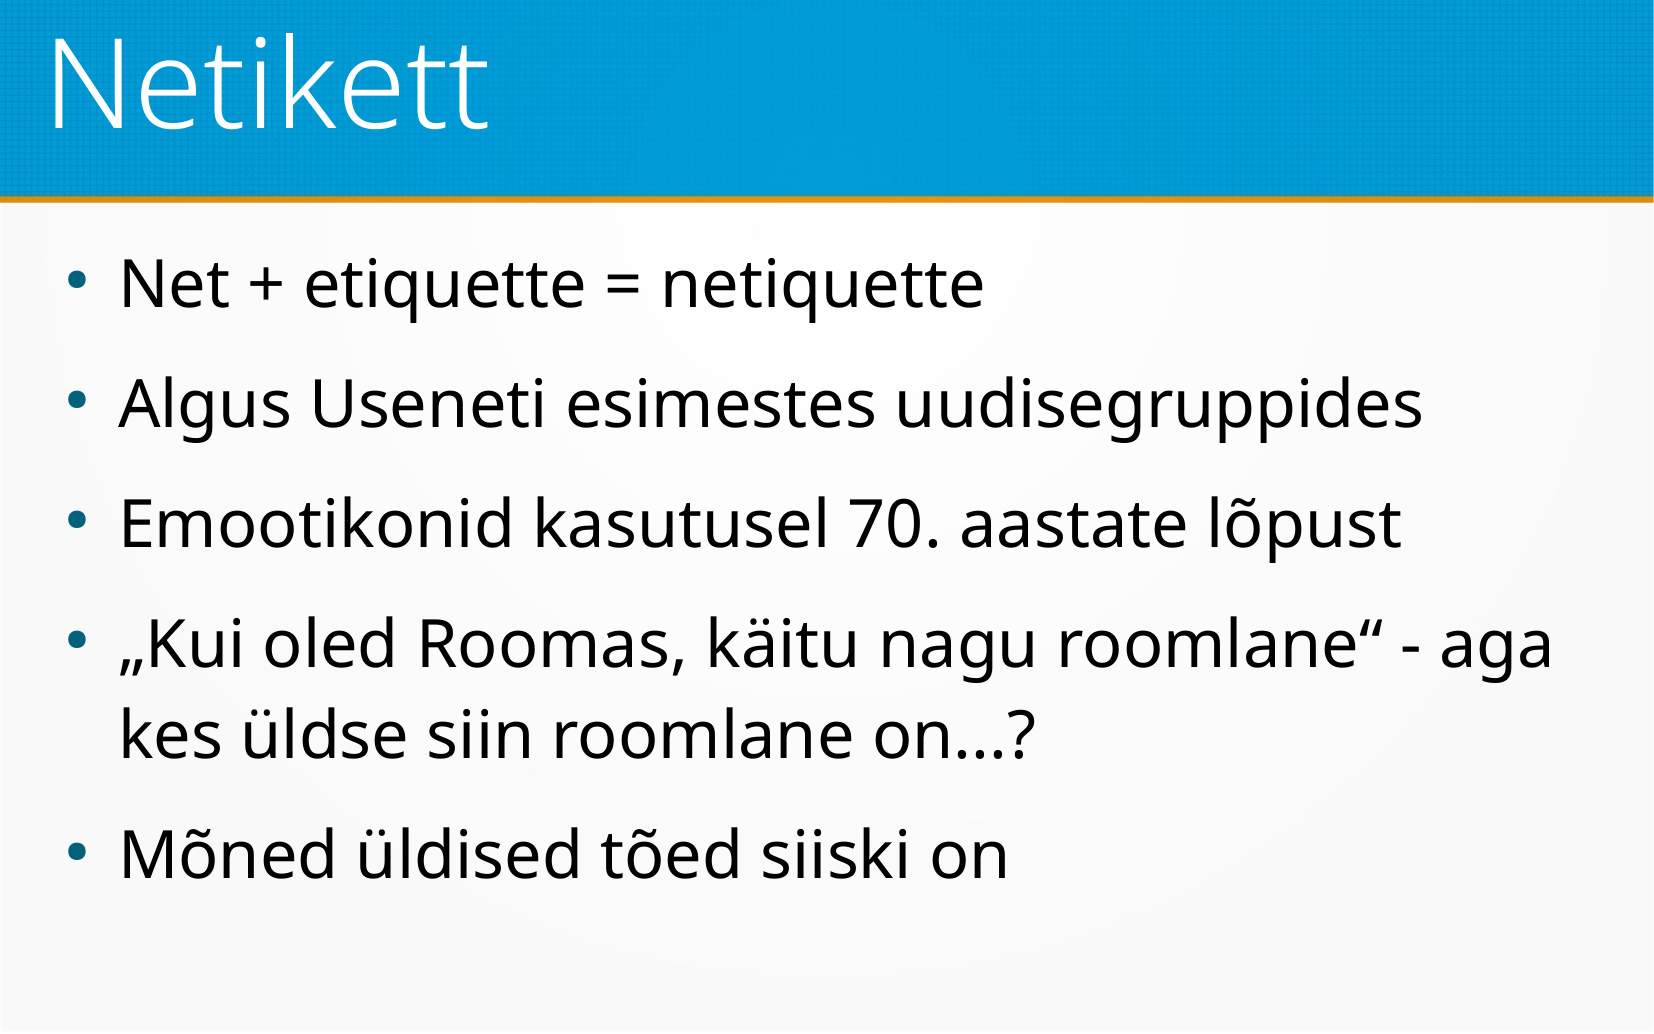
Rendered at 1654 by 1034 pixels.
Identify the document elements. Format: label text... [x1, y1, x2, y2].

picture [0, 195, 1654, 1034]
title Netikett [43, 0, 1619, 166]
list Net + etiquette = netiquette Algus Useneti esimestes uudisegruppides Emootikonid kasutusel 70. aastate lõpust „Kui oled Roomas, käitu nagu roomlane“ - aga kes üldse siin roomlane on...? Mõned üldised tõed siiski on [47, 236, 1607, 1002]
